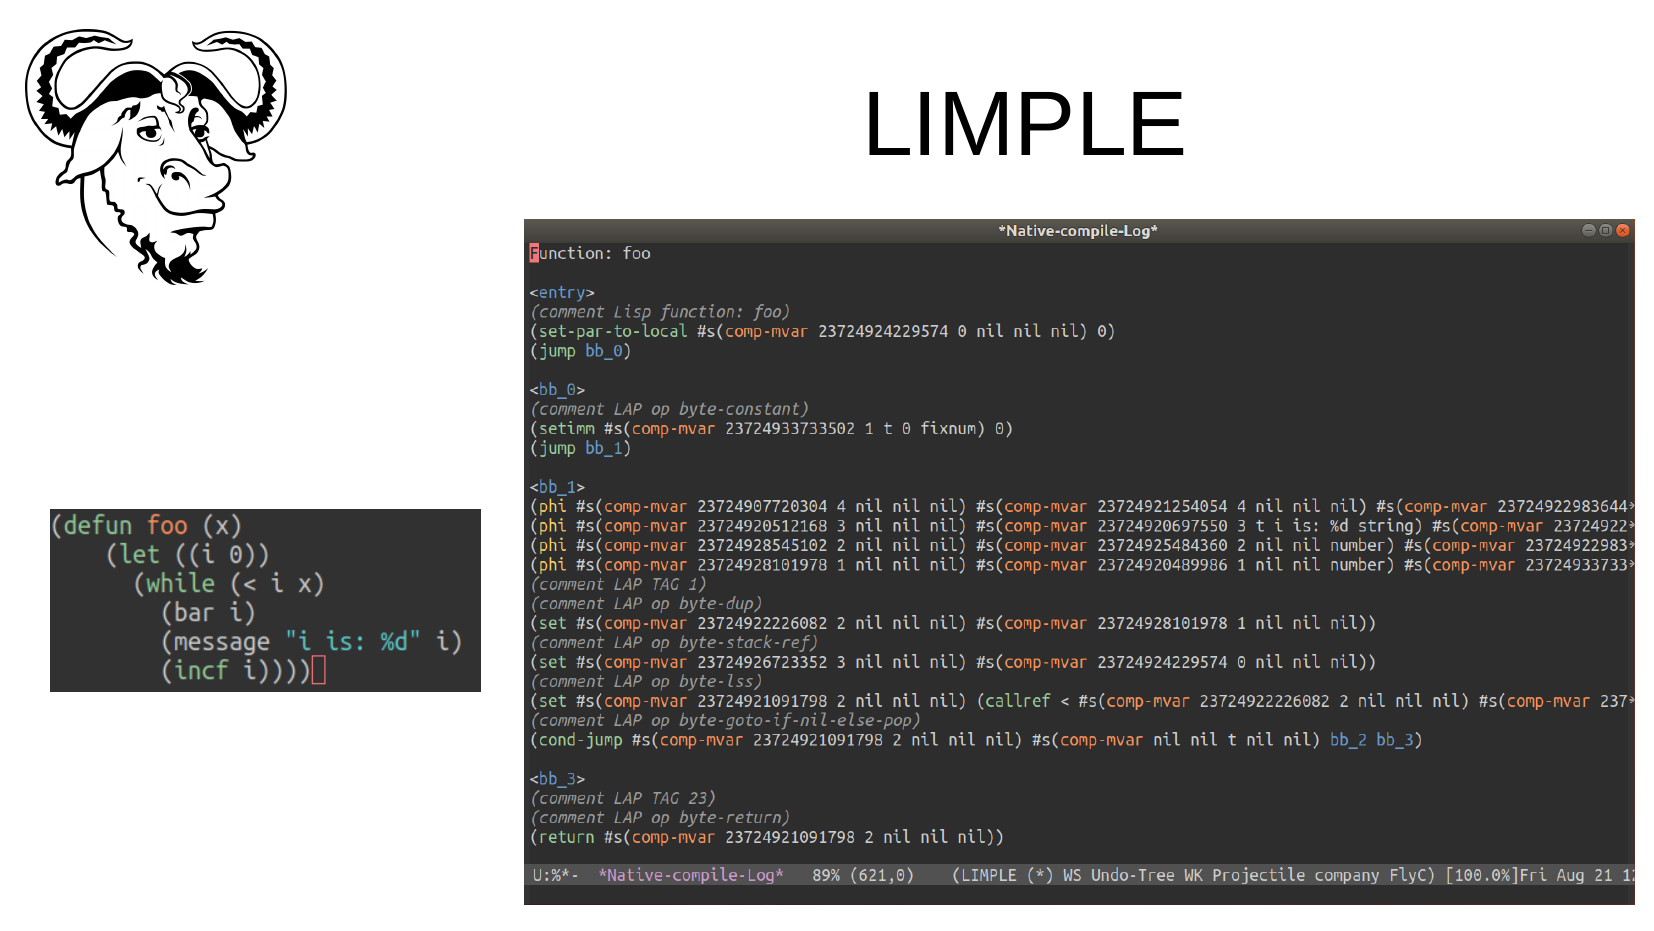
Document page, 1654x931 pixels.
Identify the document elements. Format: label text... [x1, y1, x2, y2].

picture [50, 509, 481, 692]
picture [524, 219, 1635, 906]
picture [25, 29, 287, 285]
title LIMPLE [480, 37, 1571, 211]
